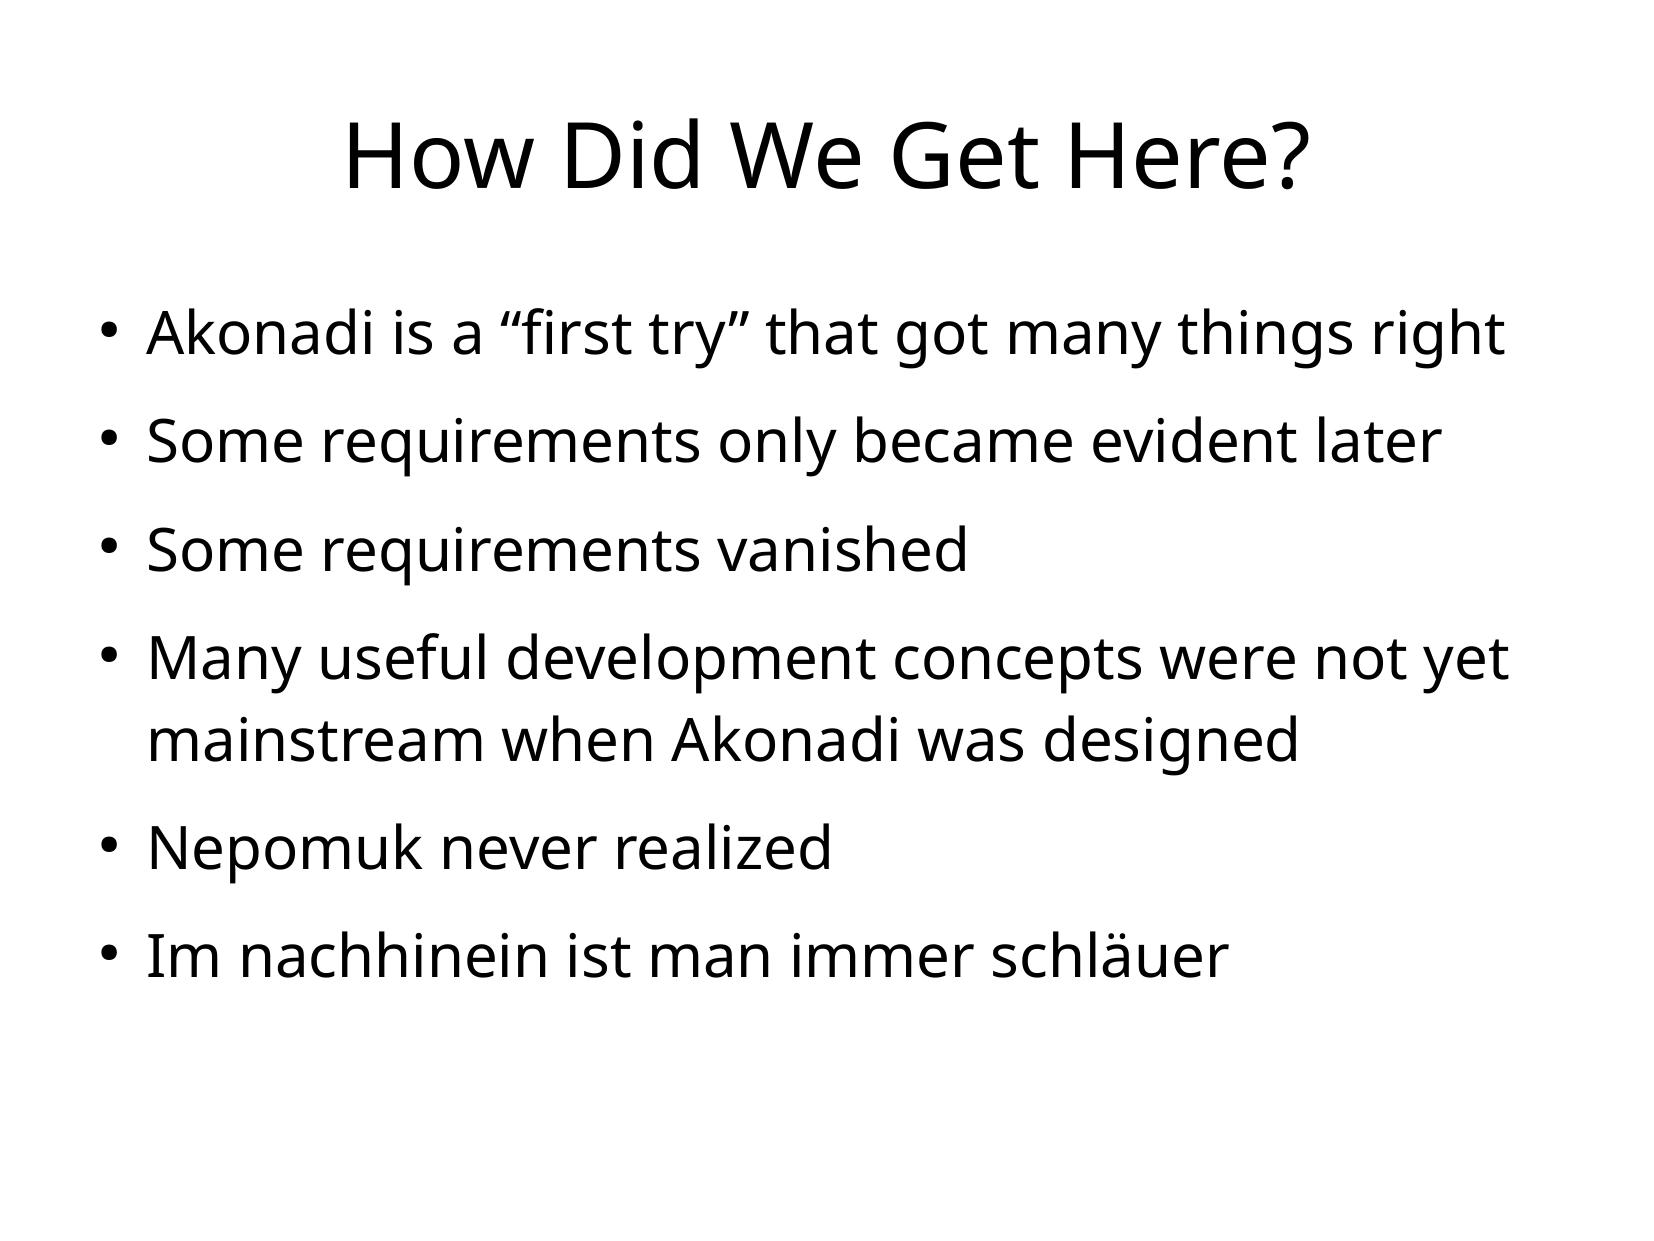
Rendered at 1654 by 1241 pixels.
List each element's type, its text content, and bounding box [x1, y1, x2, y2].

title How Did We Get Here? [82, 49, 1571, 257]
list Akonadi is a “first try” that got many things right Some requirements only became evident later Some requirements vanished Many useful development concepts were not yet mainstream when Akonadi was designed Nepomuk never realized Im nachhinein ist man immer schläuer [82, 290, 1571, 1010]
